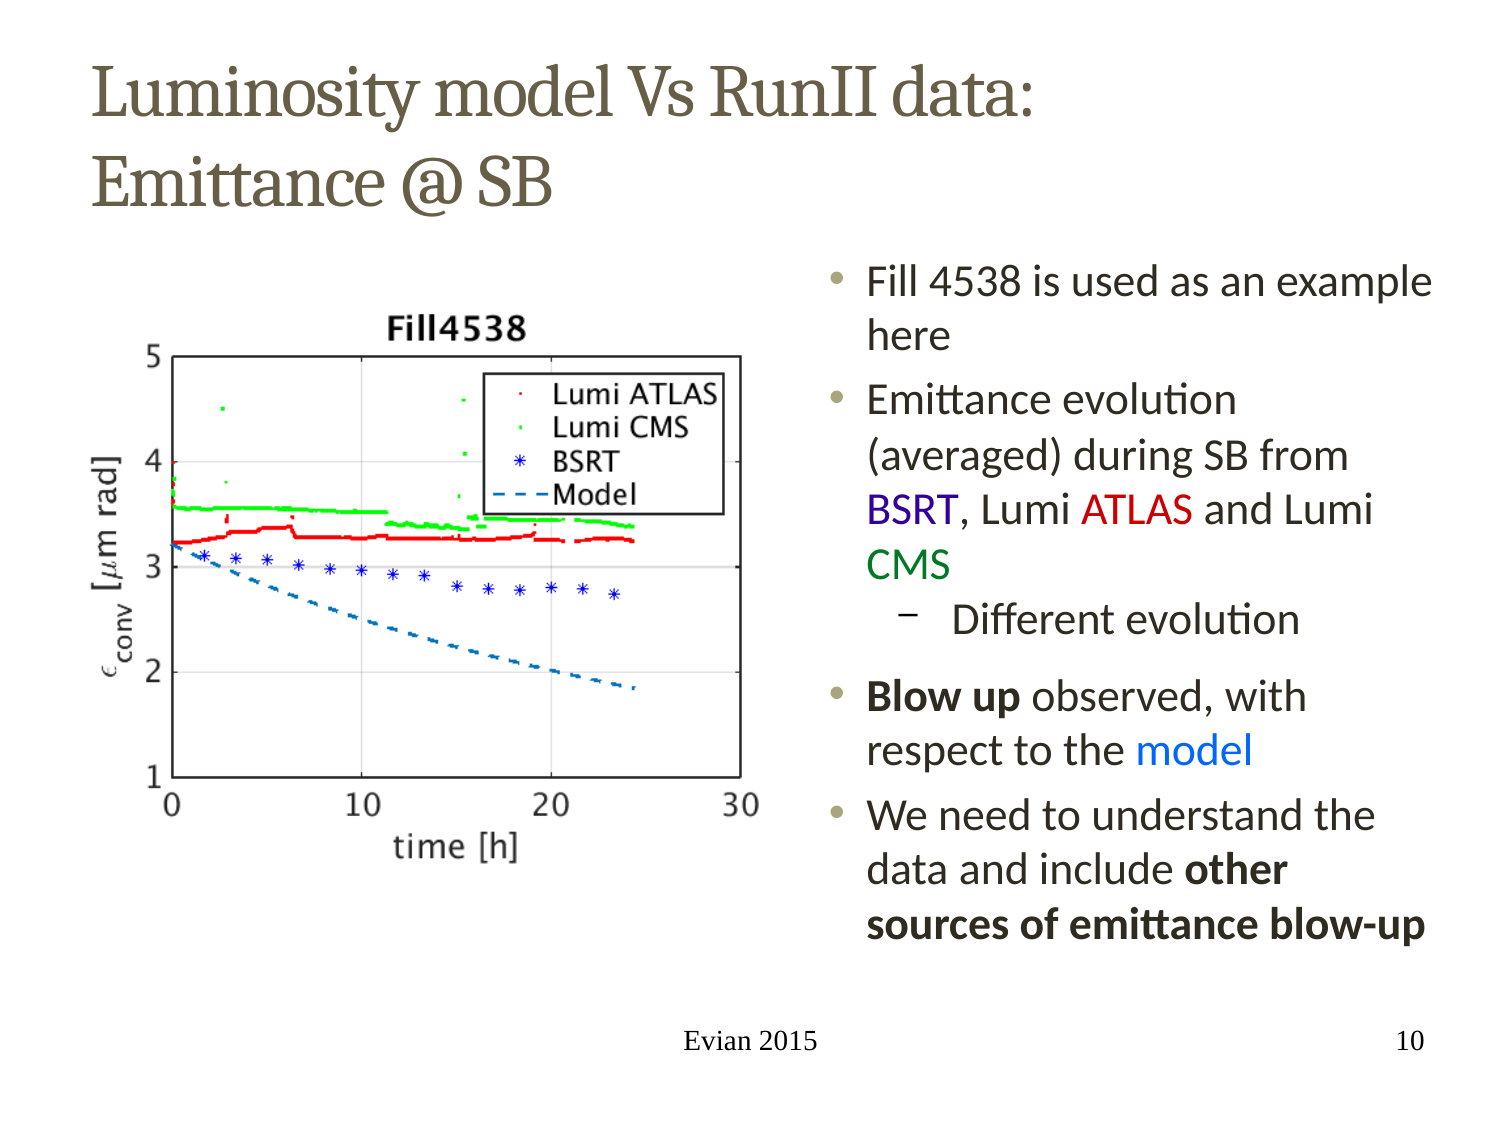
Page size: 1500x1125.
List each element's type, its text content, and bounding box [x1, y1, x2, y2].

picture [77, 309, 768, 865]
list Fill 4538 is used as an example here Emittance evolution (averaged) during SB from BSRT, Lumi ATLAS and Lumi CMS Different evolution Blow up observed, with respect to the model We need to understand the data and include other sources of emittance blow-up [795, 242, 1456, 1083]
title Luminosity model Vs RunII data: Emittance @ SB [75, 37, 1325, 225]
